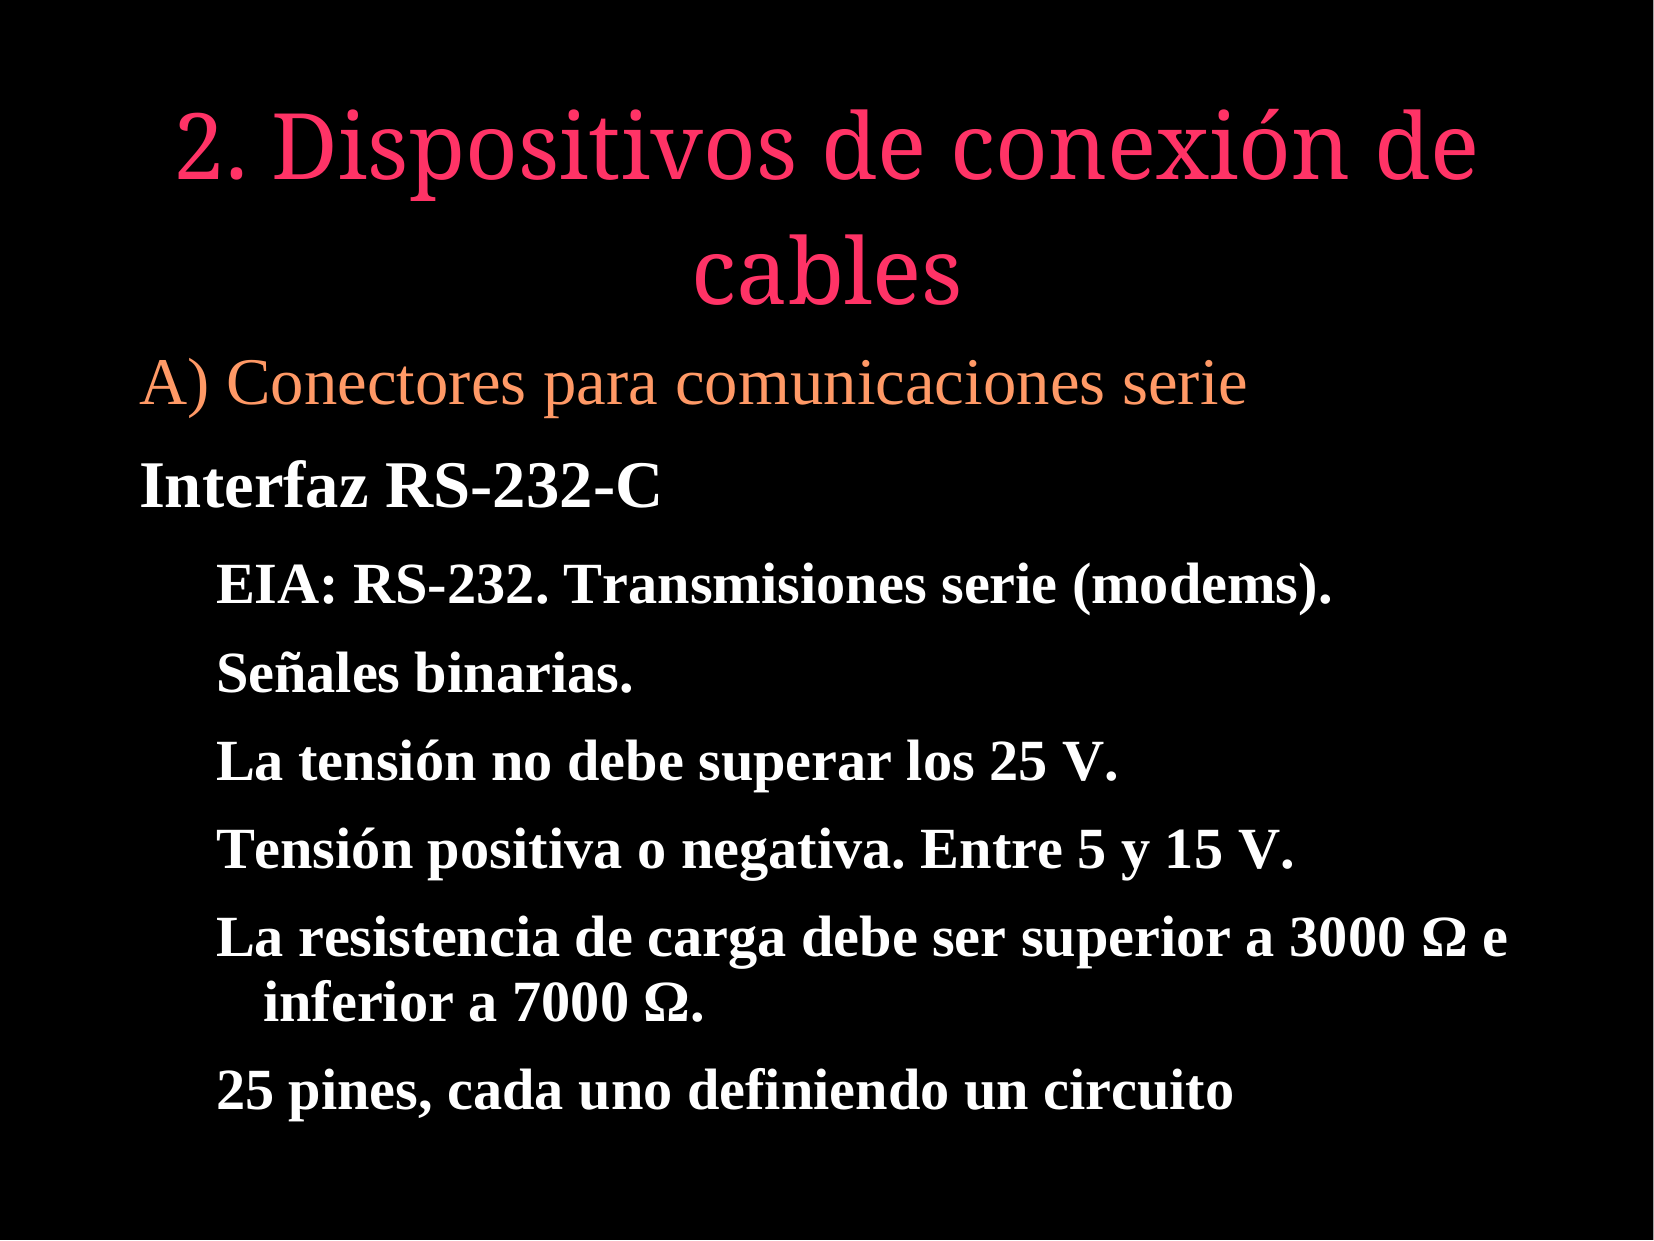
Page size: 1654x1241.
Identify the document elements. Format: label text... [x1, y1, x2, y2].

list A) Conectores para comunicaciones serie Interfaz RS-232-C EIA: RS-232. Transmisiones serie (modems). Señales binarias. La tensión no debe superar los 25 V. Tensión positiva o negativa. Entre 5 y 15 V. La resistencia de carga debe ser superior a 3000 Ω e inferior a 7000 Ω. 25 pines, cada uno definiendo un circuito [121, 344, 1534, 1131]
title 2. Dispositivos de conexión de cables [121, 82, 1534, 331]
